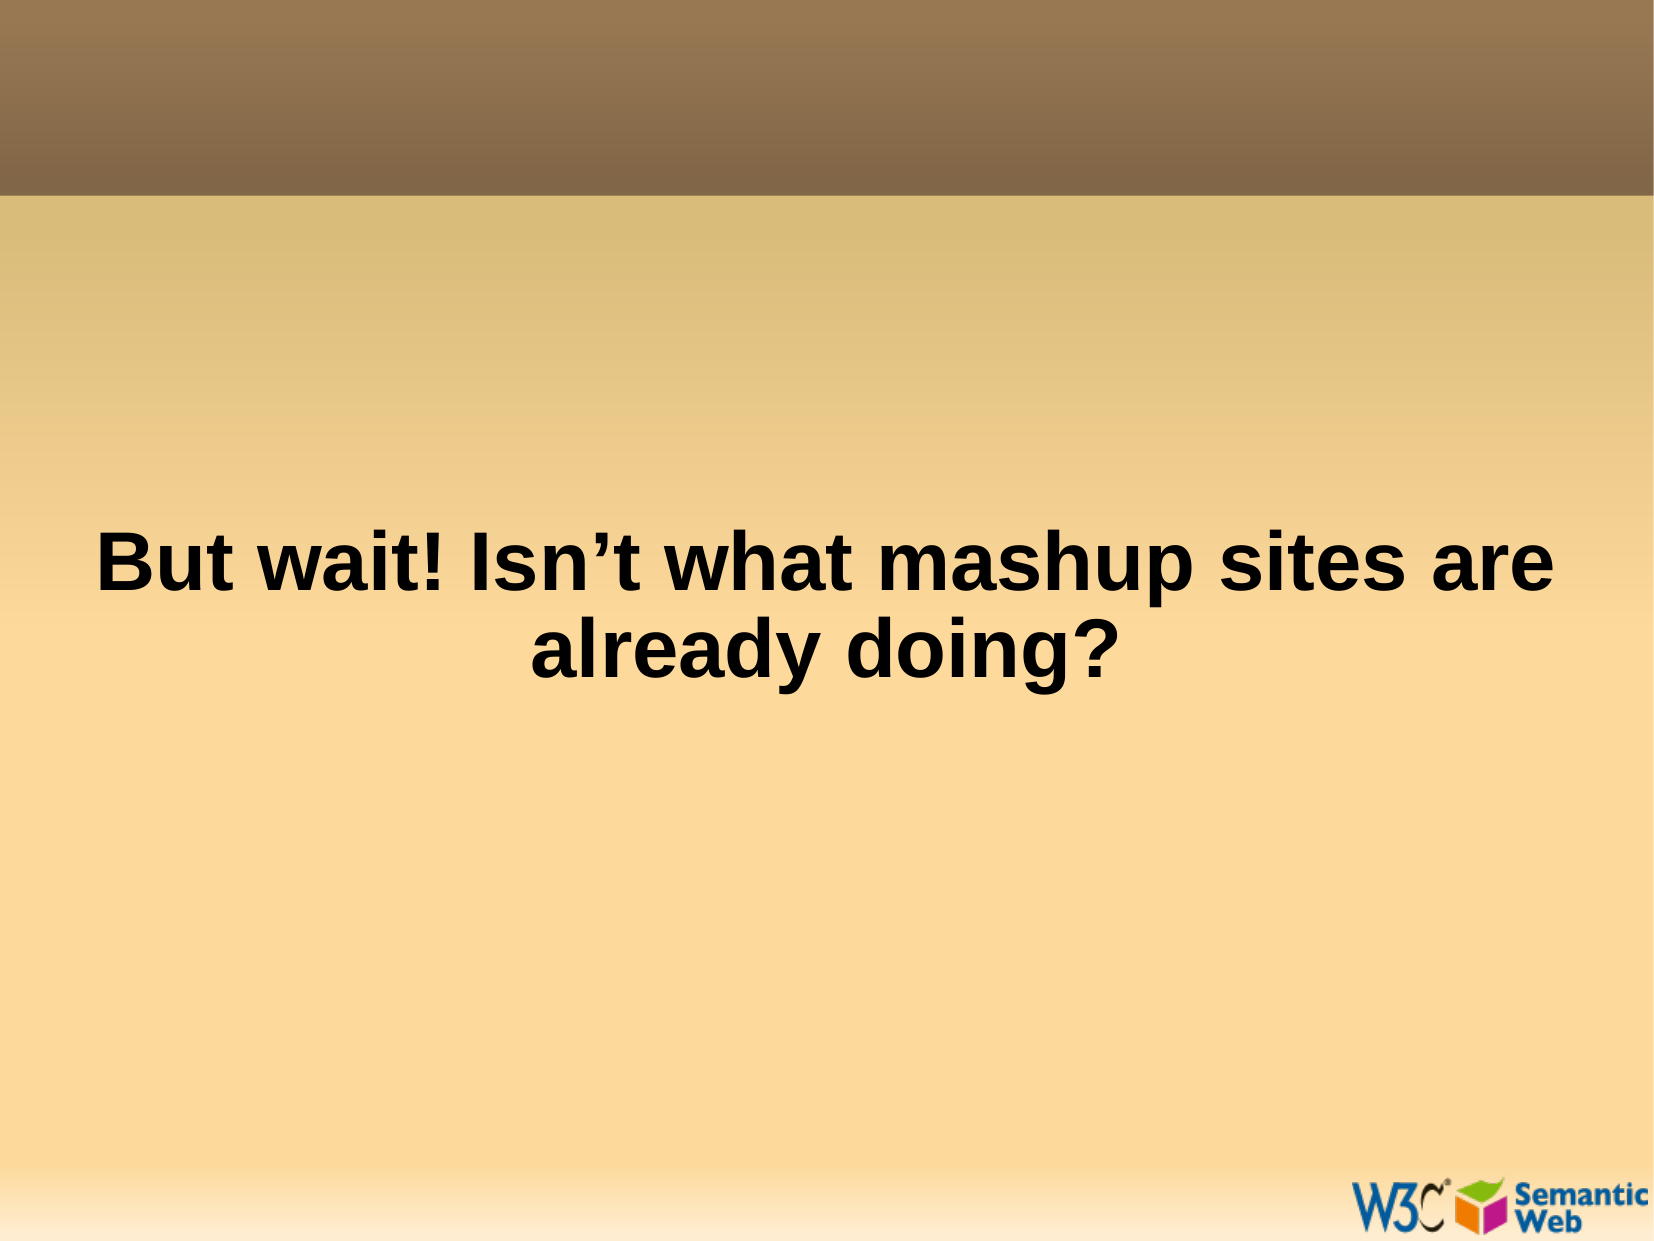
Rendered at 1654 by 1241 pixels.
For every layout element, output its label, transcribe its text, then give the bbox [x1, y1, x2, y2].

picture [0, 703, 1654, 1241]
picture [0, 0, 1654, 507]
title But wait! Isn’t what mashup sites are already doing? [0, 507, 1654, 703]
